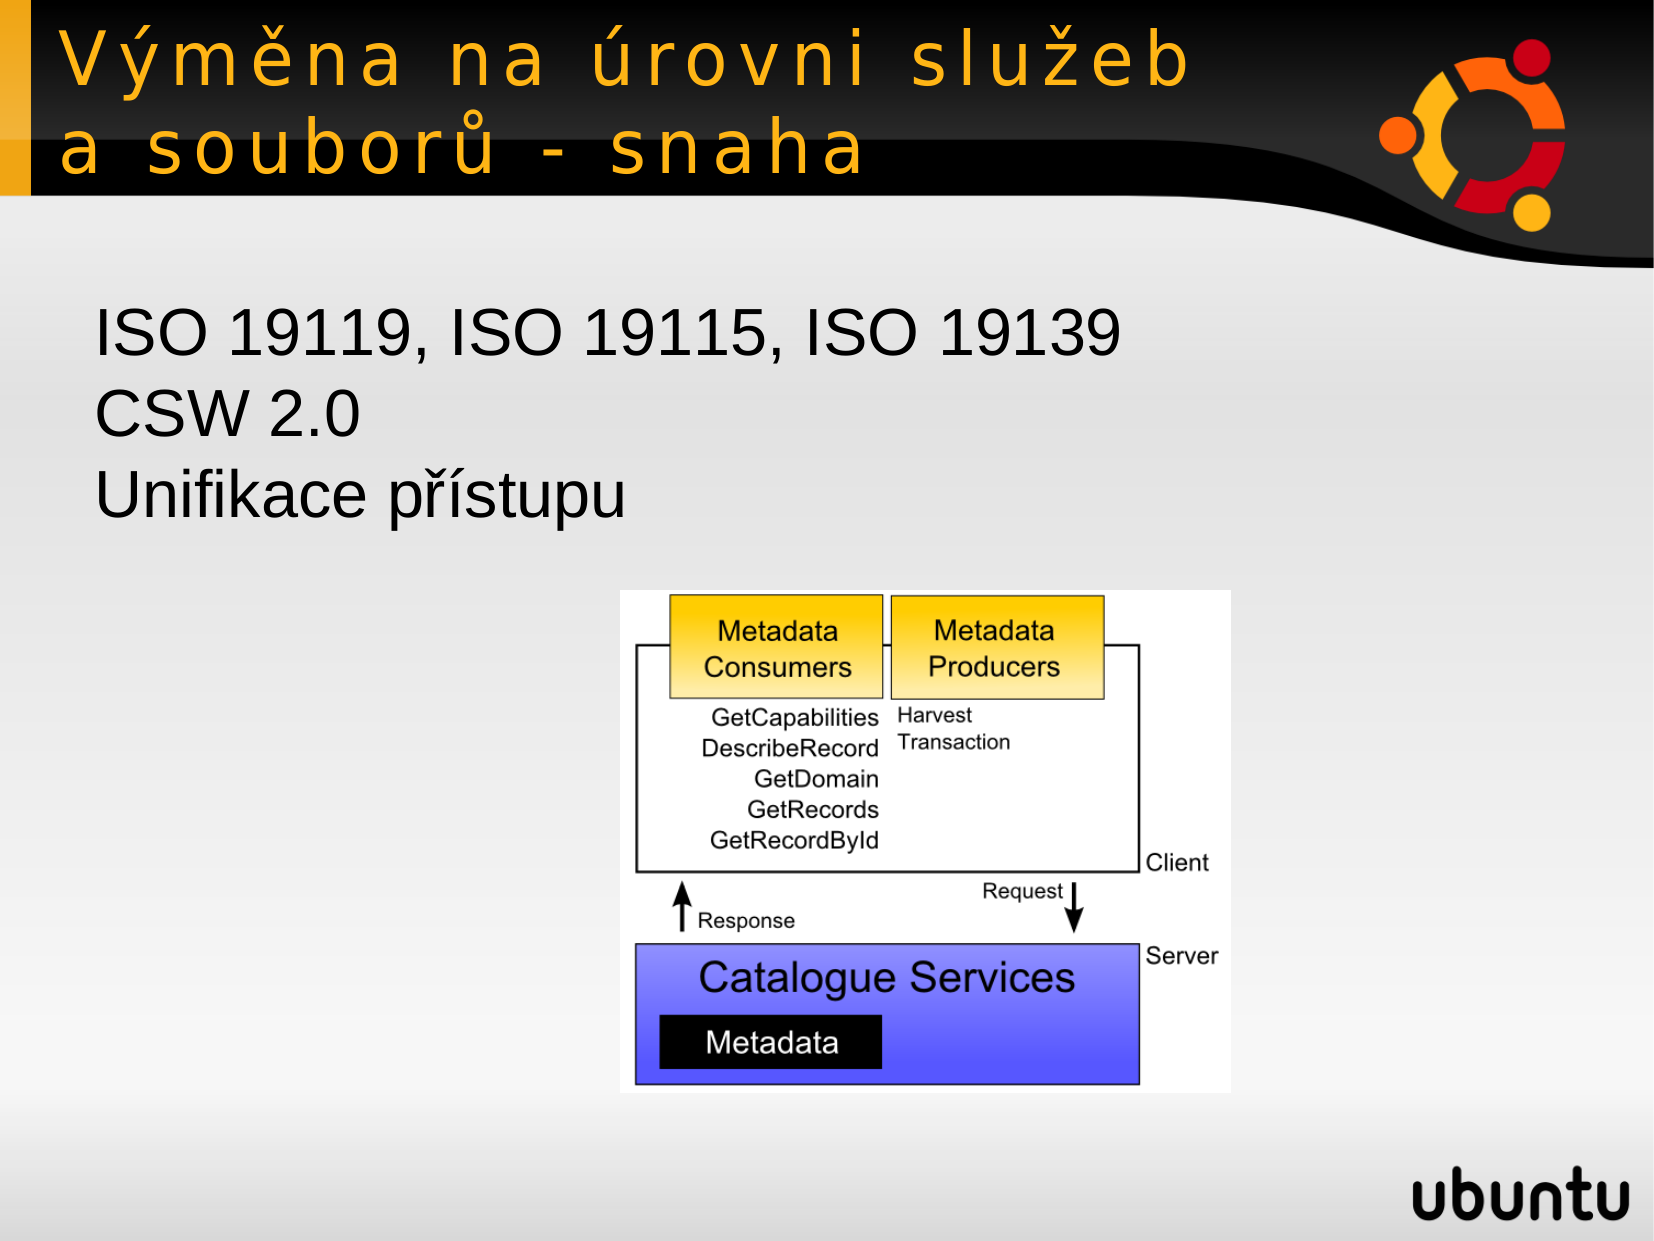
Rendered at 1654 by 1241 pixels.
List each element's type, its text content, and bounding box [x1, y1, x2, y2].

picture [0, 0, 1654, 1241]
title Výměna na úrovni služeb a souborů - snaha [59, 16, 1270, 191]
list ISO 19119, ISO 19115, ISO 19139 CSW 2.0 Unifikace přístupu [76, 295, 1565, 1114]
